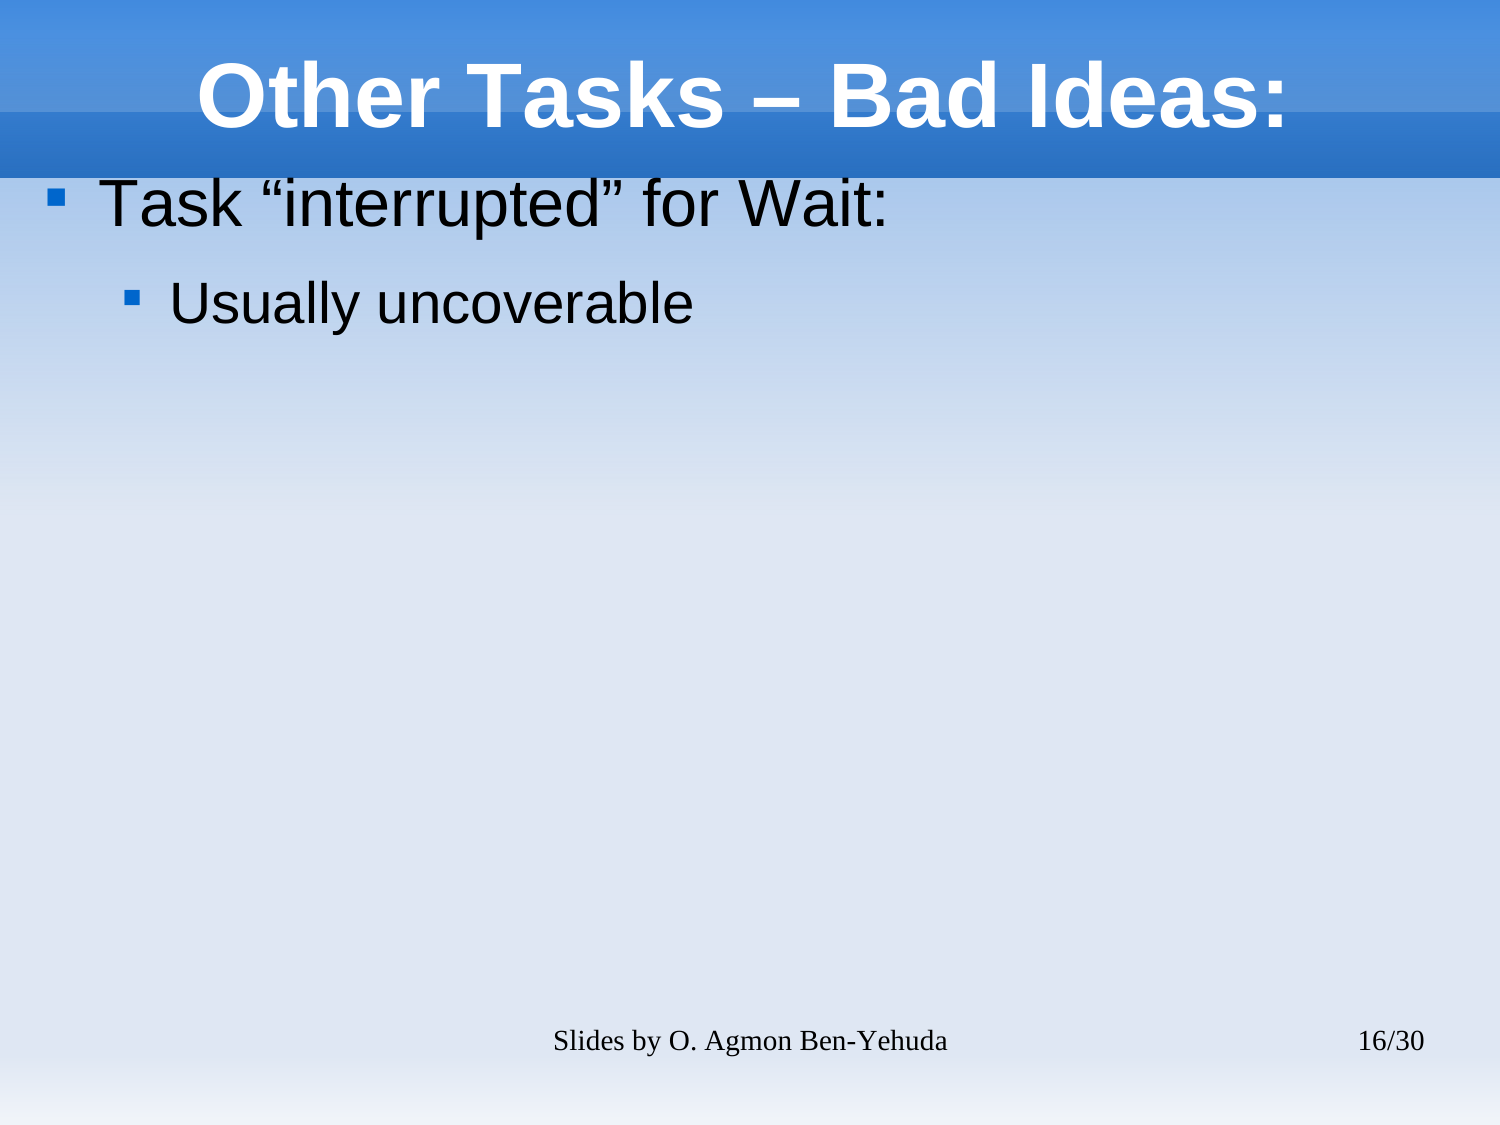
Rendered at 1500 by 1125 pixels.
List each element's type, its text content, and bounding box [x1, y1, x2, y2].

list Task “interrupted” for Wait: Usually uncoverable [27, 162, 1500, 1026]
picture [0, 0, 1500, 1125]
title Other Tasks – Bad Ideas: [69, 7, 1420, 162]
